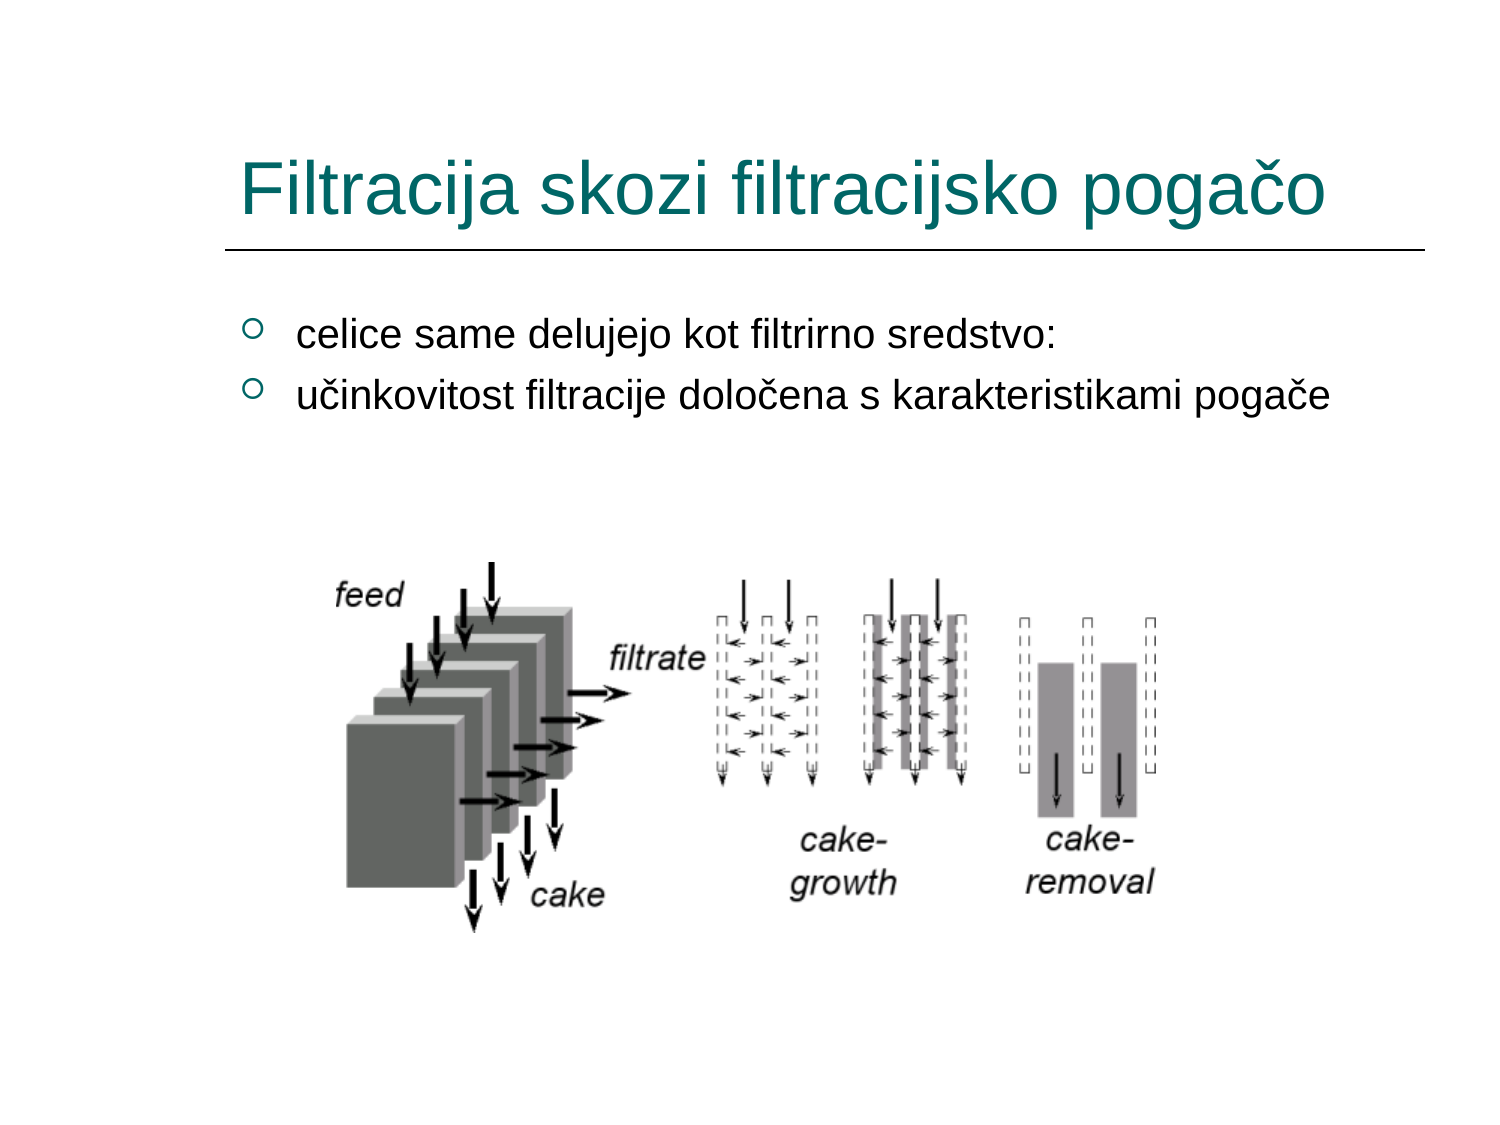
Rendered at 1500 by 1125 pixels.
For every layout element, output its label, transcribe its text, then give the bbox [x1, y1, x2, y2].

title Filtracija skozi filtracijsko pogačo [224, 49, 1425, 237]
list celice same delujejo kot filtrirno sredstvo: učinkovitost filtracije določena s karakteristikami pogače [224, 299, 1425, 975]
picture [336, 562, 1156, 933]
